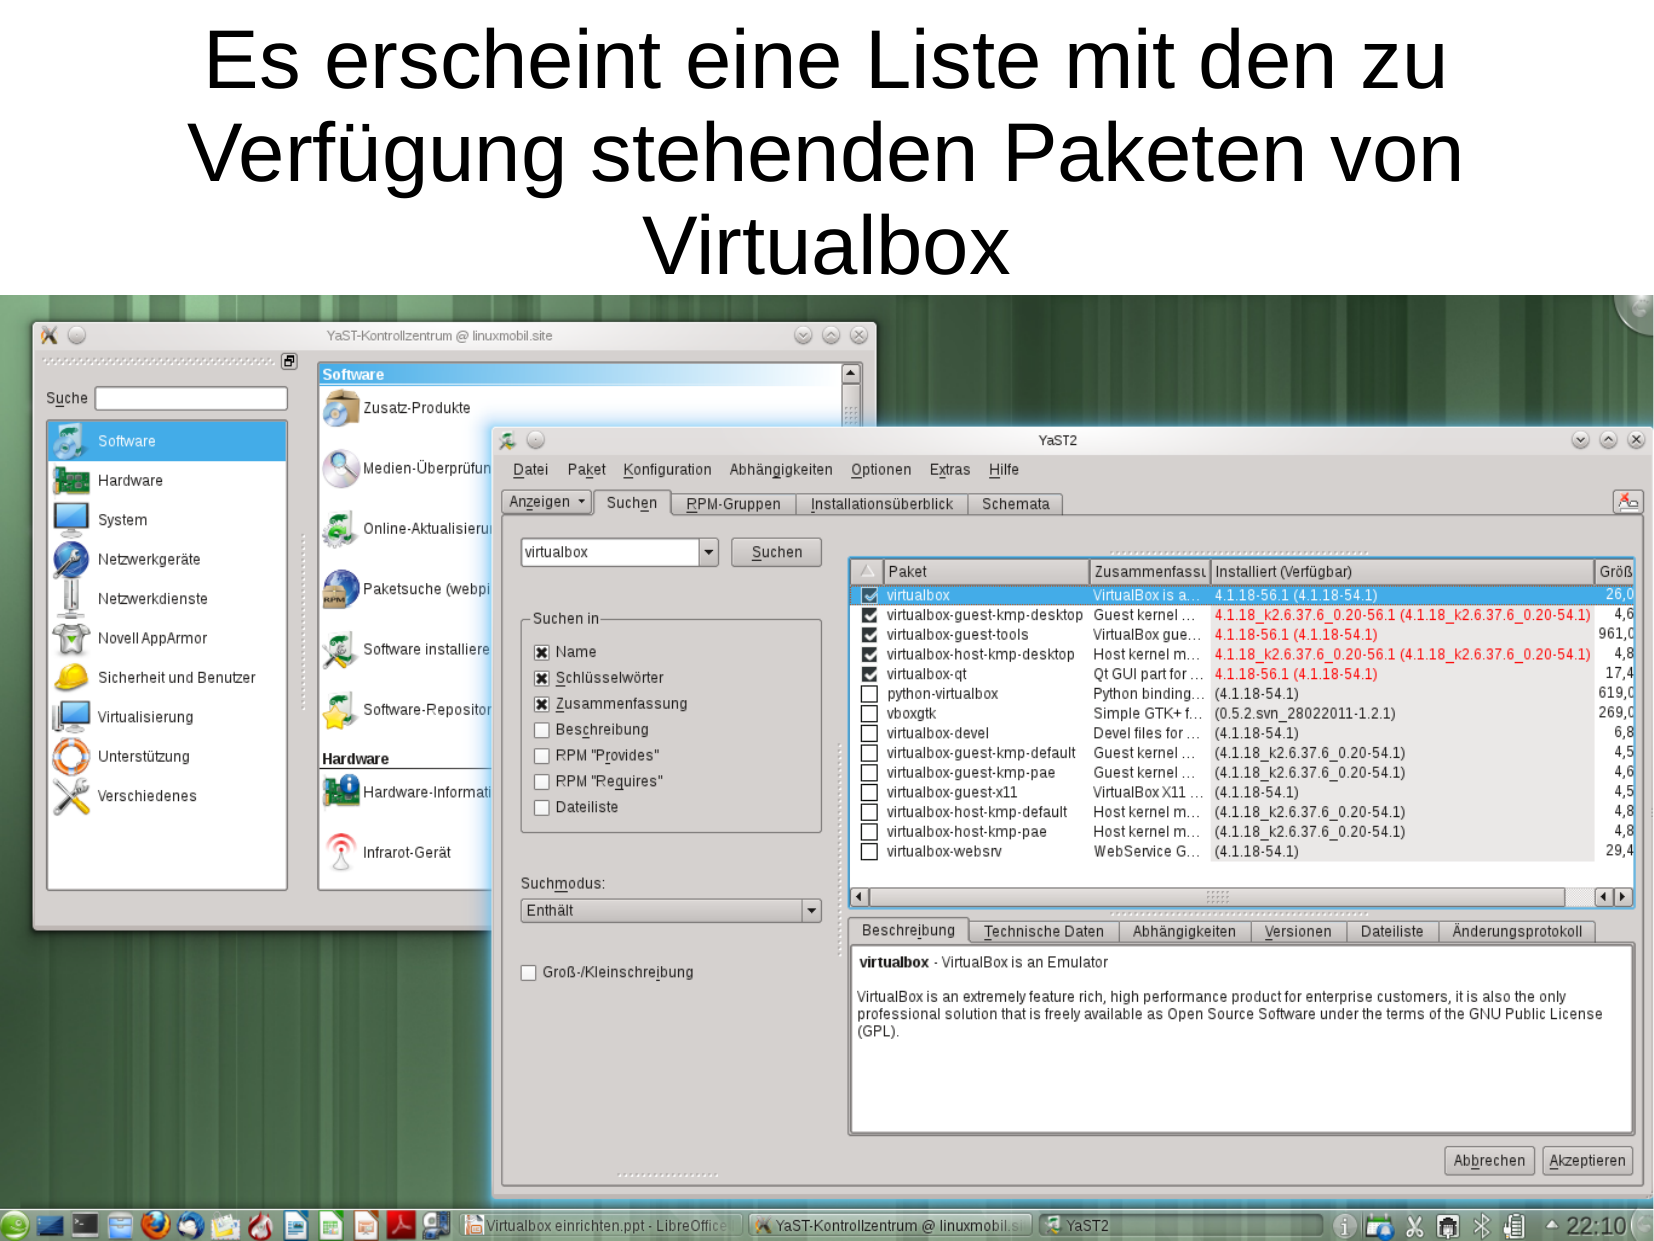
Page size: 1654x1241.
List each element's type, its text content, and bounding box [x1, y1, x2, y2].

title Es erscheint eine Liste mit den zu Verfügung stehenden Paketen von Virtualbox [82, 13, 1571, 293]
picture [0, 295, 1654, 1241]
